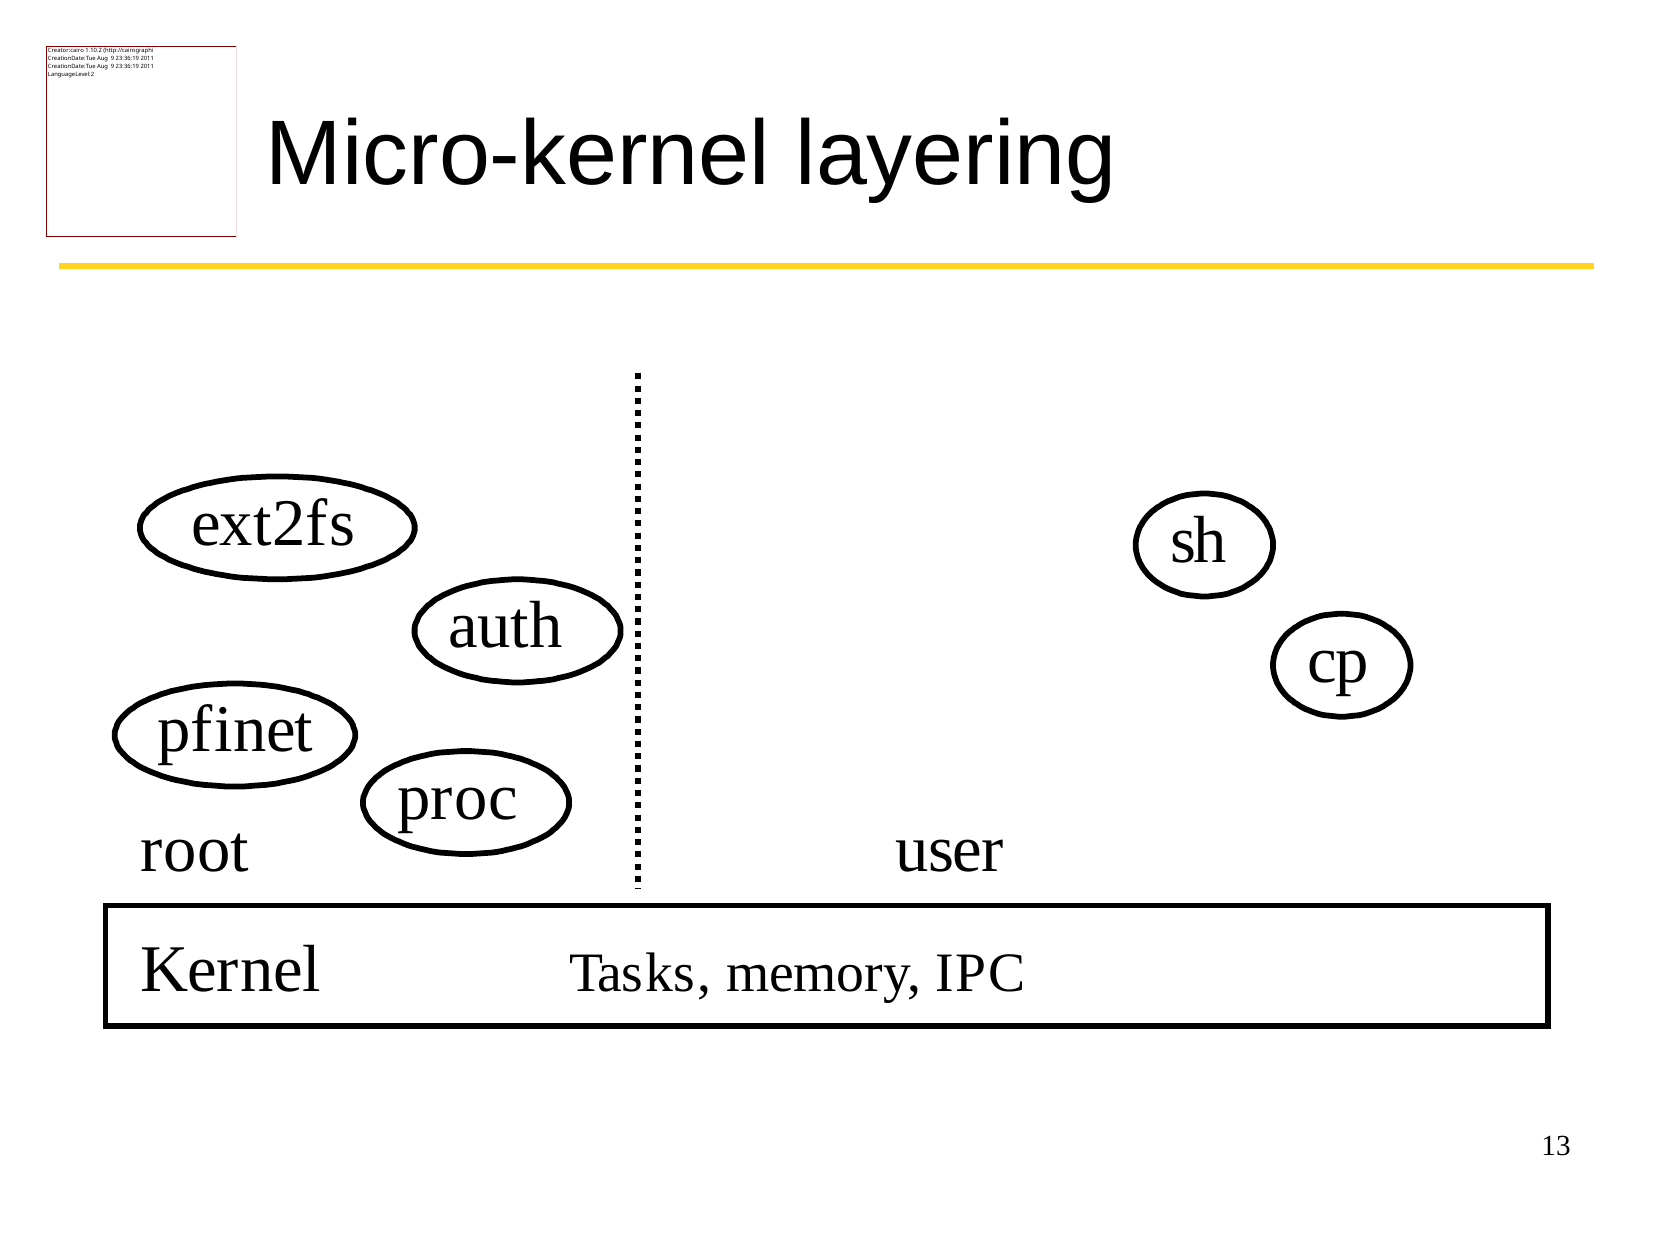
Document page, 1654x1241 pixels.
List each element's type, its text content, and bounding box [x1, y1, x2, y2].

title Micro-kernel layering [265, 49, 1571, 257]
picture [82, 350, 1571, 1049]
